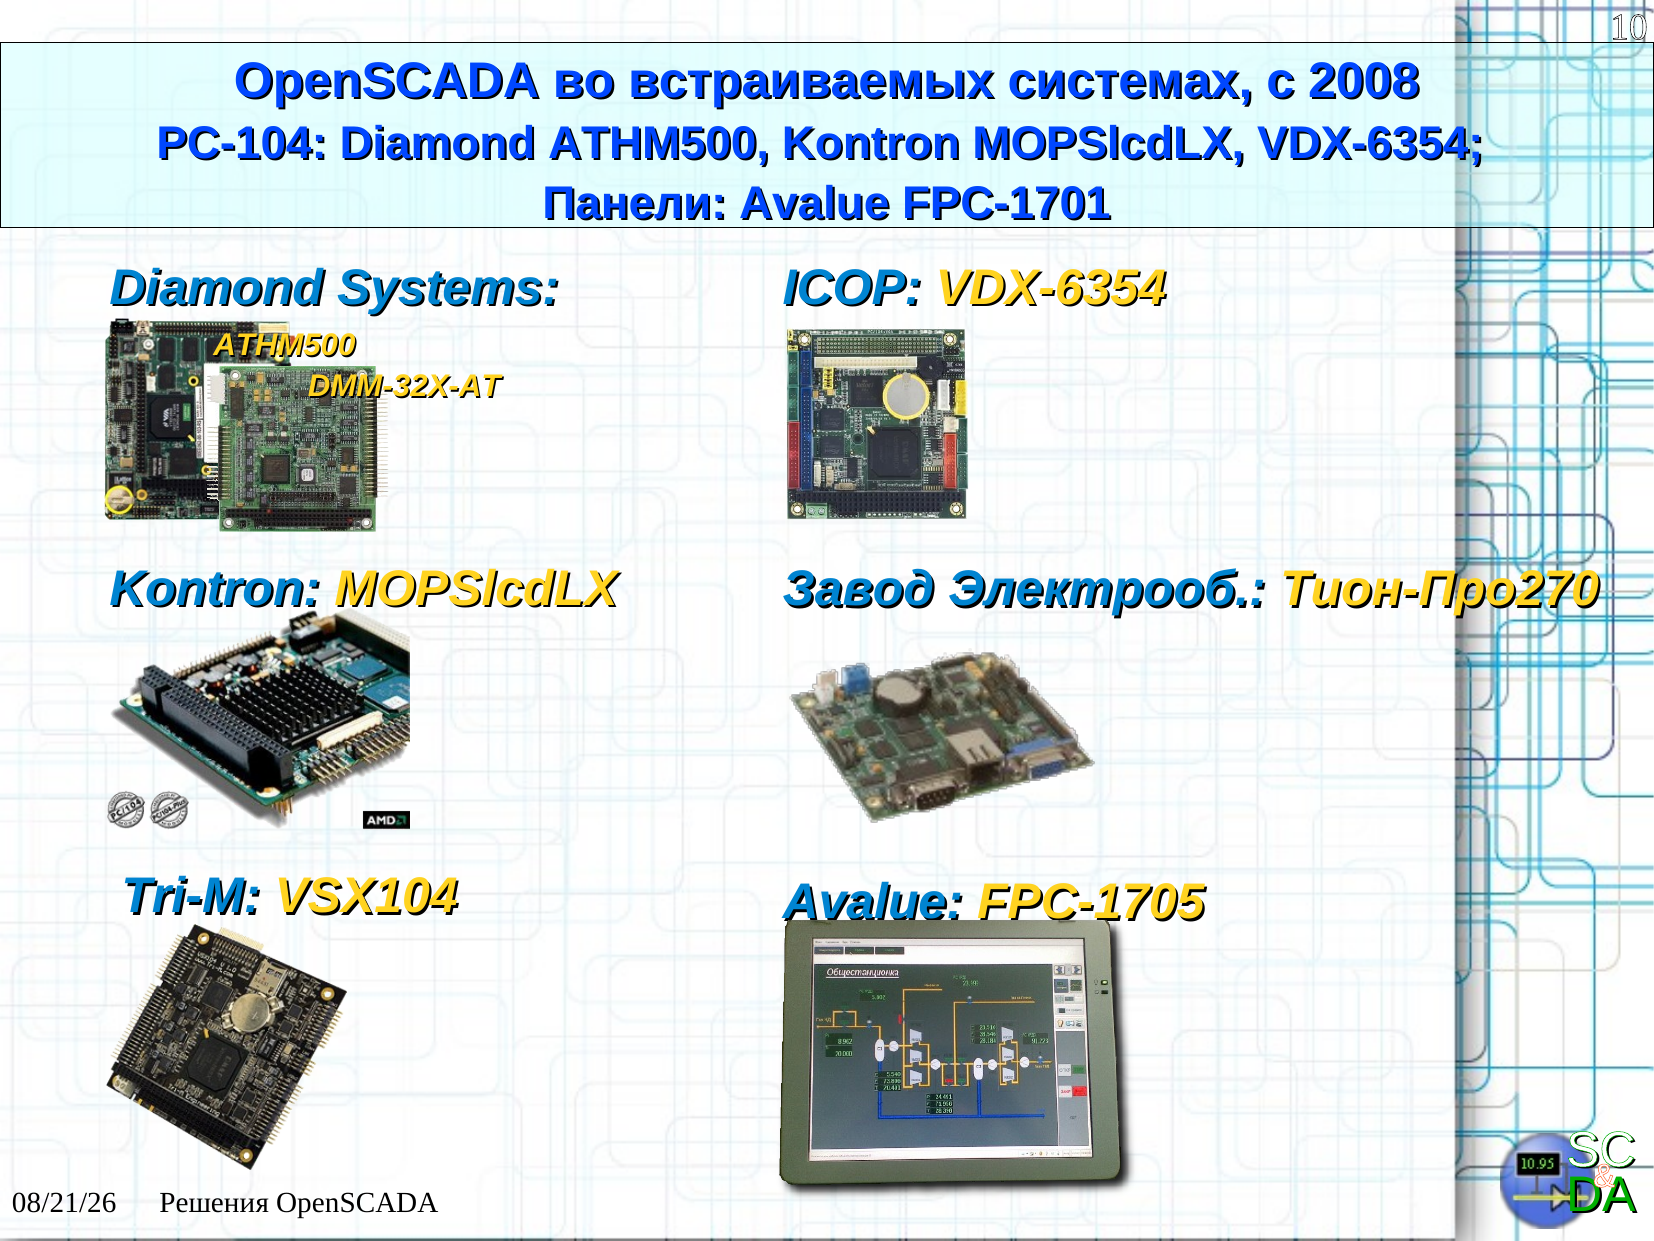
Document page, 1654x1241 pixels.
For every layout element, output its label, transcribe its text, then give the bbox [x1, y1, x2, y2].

text_box Avalue: FPC-1705 [766, 864, 1288, 920]
text_box DMM-32X-AT [307, 362, 520, 398]
text_box Kontron: MOPSlcdLX [93, 551, 650, 607]
text_box ATHM500 [213, 321, 367, 357]
picture [0, 0, 1654, 42]
title OpenSCADA во встраиваемых системах, с 2008 PC-104: Diamond ATHM500, Kontron MOPSlcdLX, VDX-6354; Панели: Avalue FPC-1701 [0, 47, 1654, 224]
text_box Завод Электрооб.: Тион-Про270 [766, 551, 1630, 607]
text_box Tri-M: VSX104 [105, 858, 473, 914]
text_box Diamond Systems: [93, 249, 615, 306]
picture [0, 228, 1654, 1241]
text_box ICOP: VDX-6354 [766, 249, 1288, 306]
